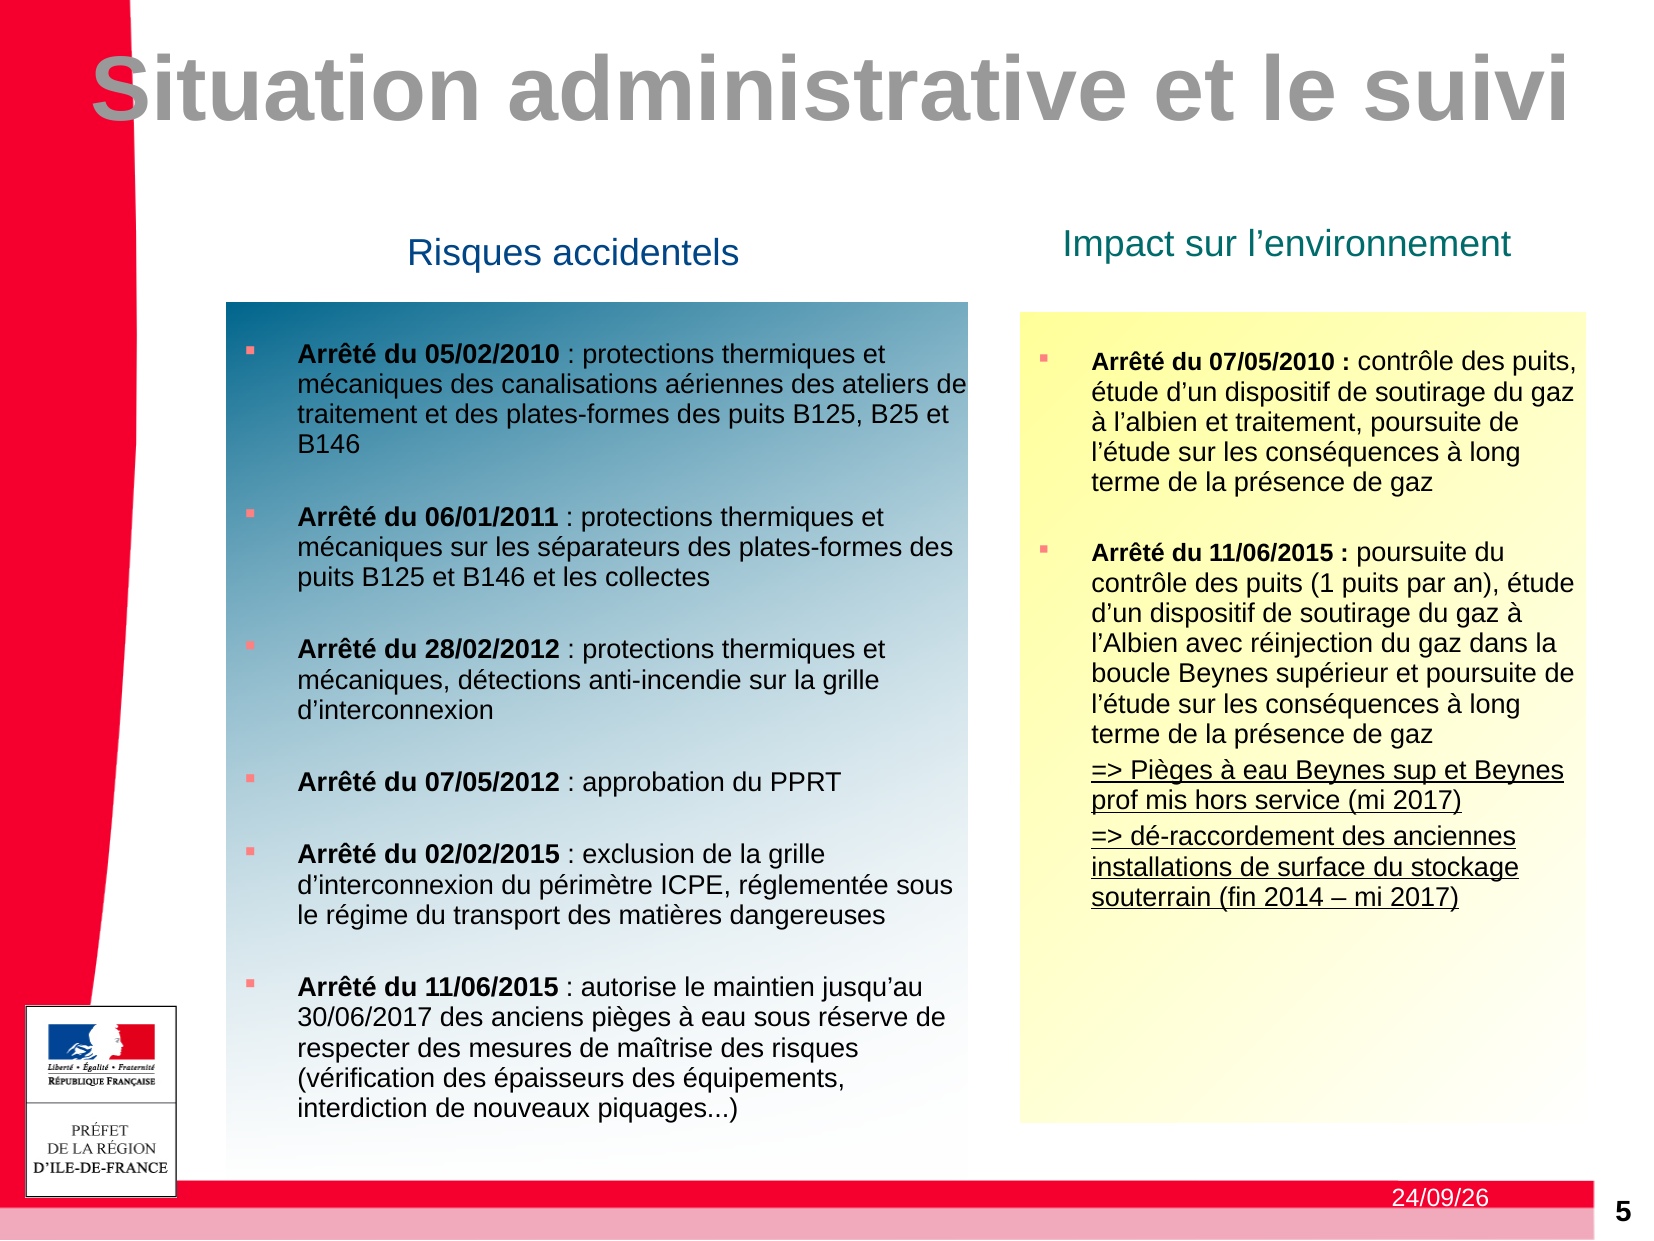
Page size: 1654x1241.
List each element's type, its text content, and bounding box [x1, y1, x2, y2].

title Situation administrative et le suivi [87, 36, 1576, 140]
list Arrêté du 05/02/2010 : protections thermiques et mécaniques des canalisations aériennes des ateliers de traitement et des plates-formes des puits B125, B25 et B146 Arrêté du 06/01/2011 : protections thermiques et mécaniques sur les séparateurs des plates-formes des puits B125 et B146 et les collectes Arrêté du 28/02/2012 : protections thermiques et mécaniques, détections anti-incendie sur la grille d’interconnexion Arrêté du 07/05/2012 : approbation du PPRT Arrêté du 02/02/2015 : exclusion de la grille d’interconnexion du périmètre ICPE, réglementée sous le régime du transport des matières dangereuses Arrêté du 11/06/2015 : autorise le maintien jusqu’au 30/06/2017 des anciens pièges à eau sous réserve de respecter des mesures de maîtrise des risques (vérification des épaisseurs des équipements, interdiction de nouveaux piquages...) [226, 302, 968, 1181]
text_box Risques accidentels [392, 223, 755, 281]
list Arrêté du 07/05/2010 : contrôle des puits, étude d’un dispositif de soutirage du gaz à l’albien et traitement, poursuite de l’étude sur les conséquences à long terme de la présence de gaz Arrêté du 11/06/2015 : poursuite du contrôle des puits (1 puits par an), étude d’un dispositif de soutirage du gaz à l’Albien avec réinjection du gaz dans la boucle Beynes supérieur et poursuite de l’étude sur les conséquences à long terme de la présence de gaz => Pièges à eau Beynes sup et Beynes prof mis hors service (mi 2017) => dé-raccordement des anciennes installations de surface du stockage souterrain (fin 2014 – mi 2017) [1020, 312, 1587, 1123]
picture [0, 0, 1653, 1240]
text_box Impact sur l’environnement [1047, 214, 1527, 272]
